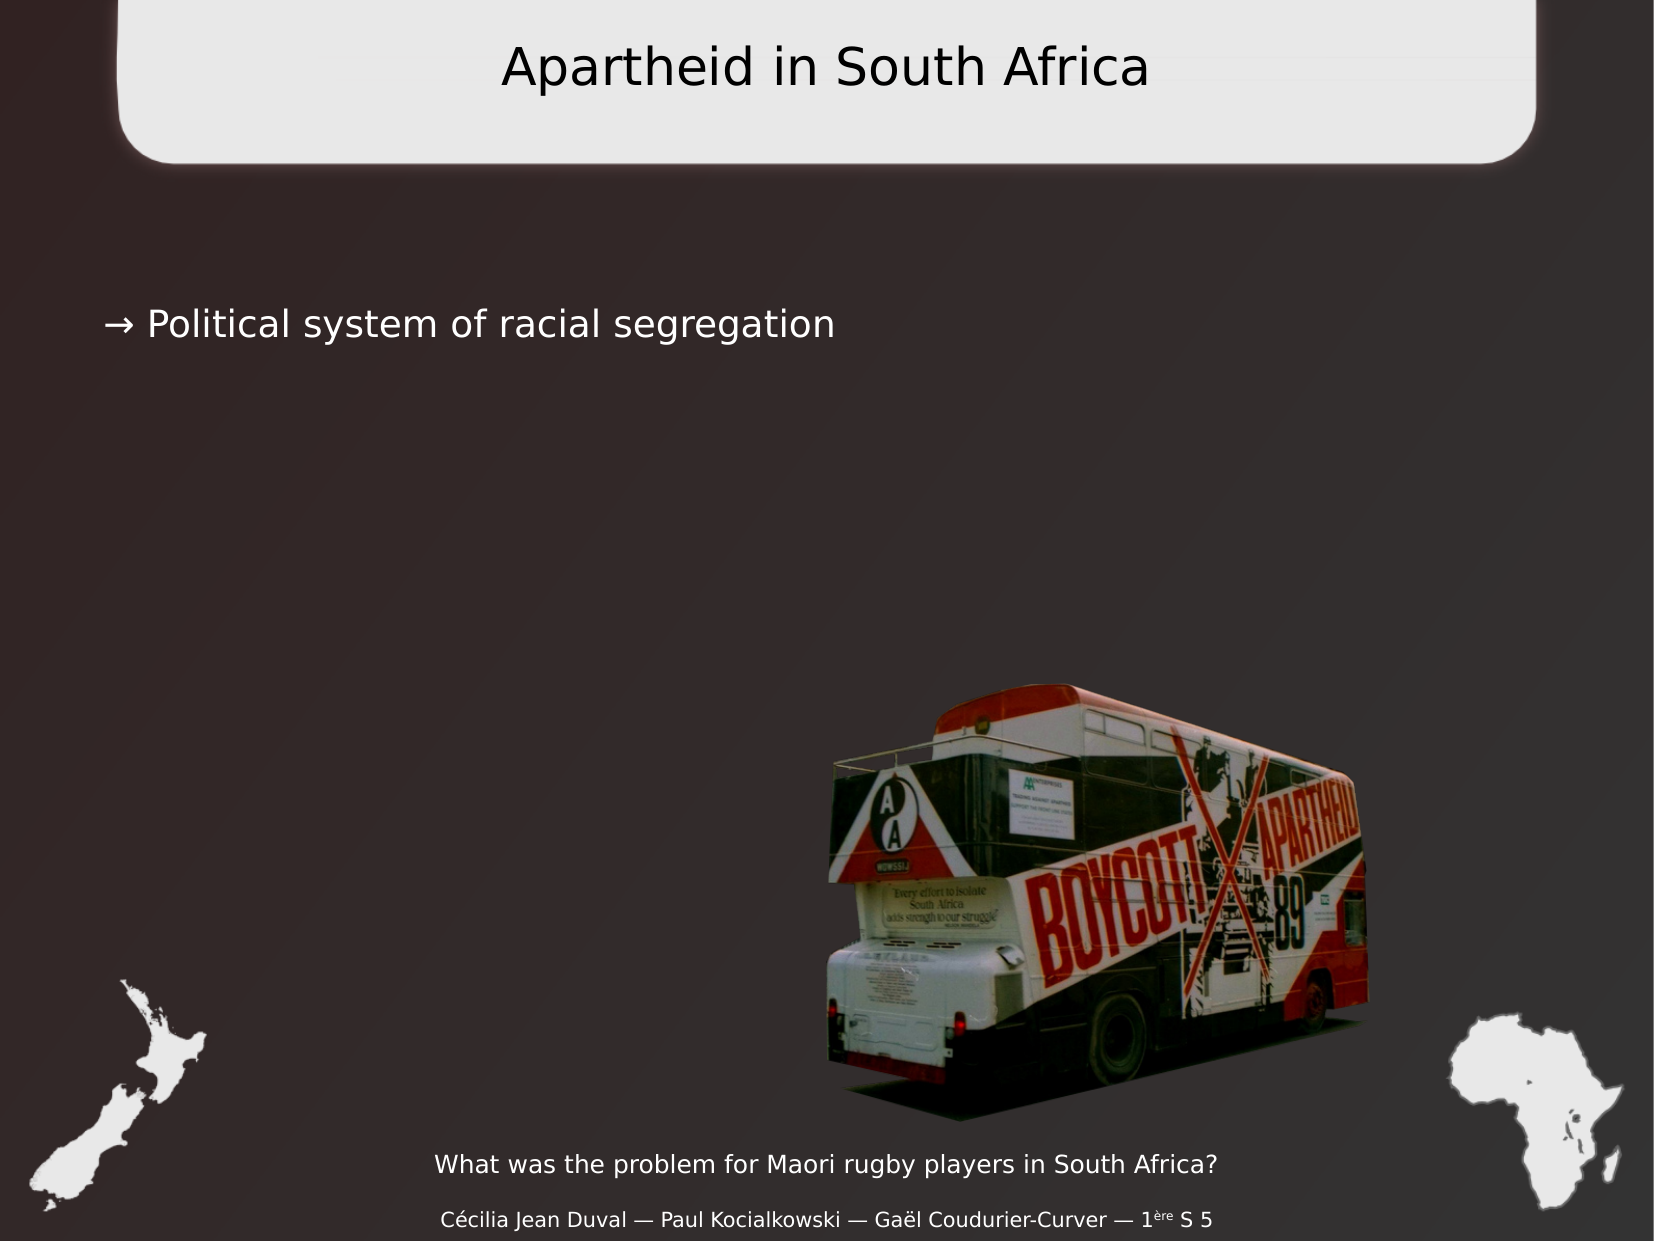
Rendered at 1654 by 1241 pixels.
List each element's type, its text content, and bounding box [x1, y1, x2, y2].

text_box Apartheid in South Africa [147, 29, 1506, 105]
text_box → Political system of racial segregation [88, 295, 1625, 398]
picture [0, 0, 1654, 1241]
text_box What was the problem for Maori rugby players in South Africa? Cécilia Jean Duval — Paul Kocialkowski — Gaël Coudurier-Curver — 1ère S 5 [147, 1142, 1506, 1241]
